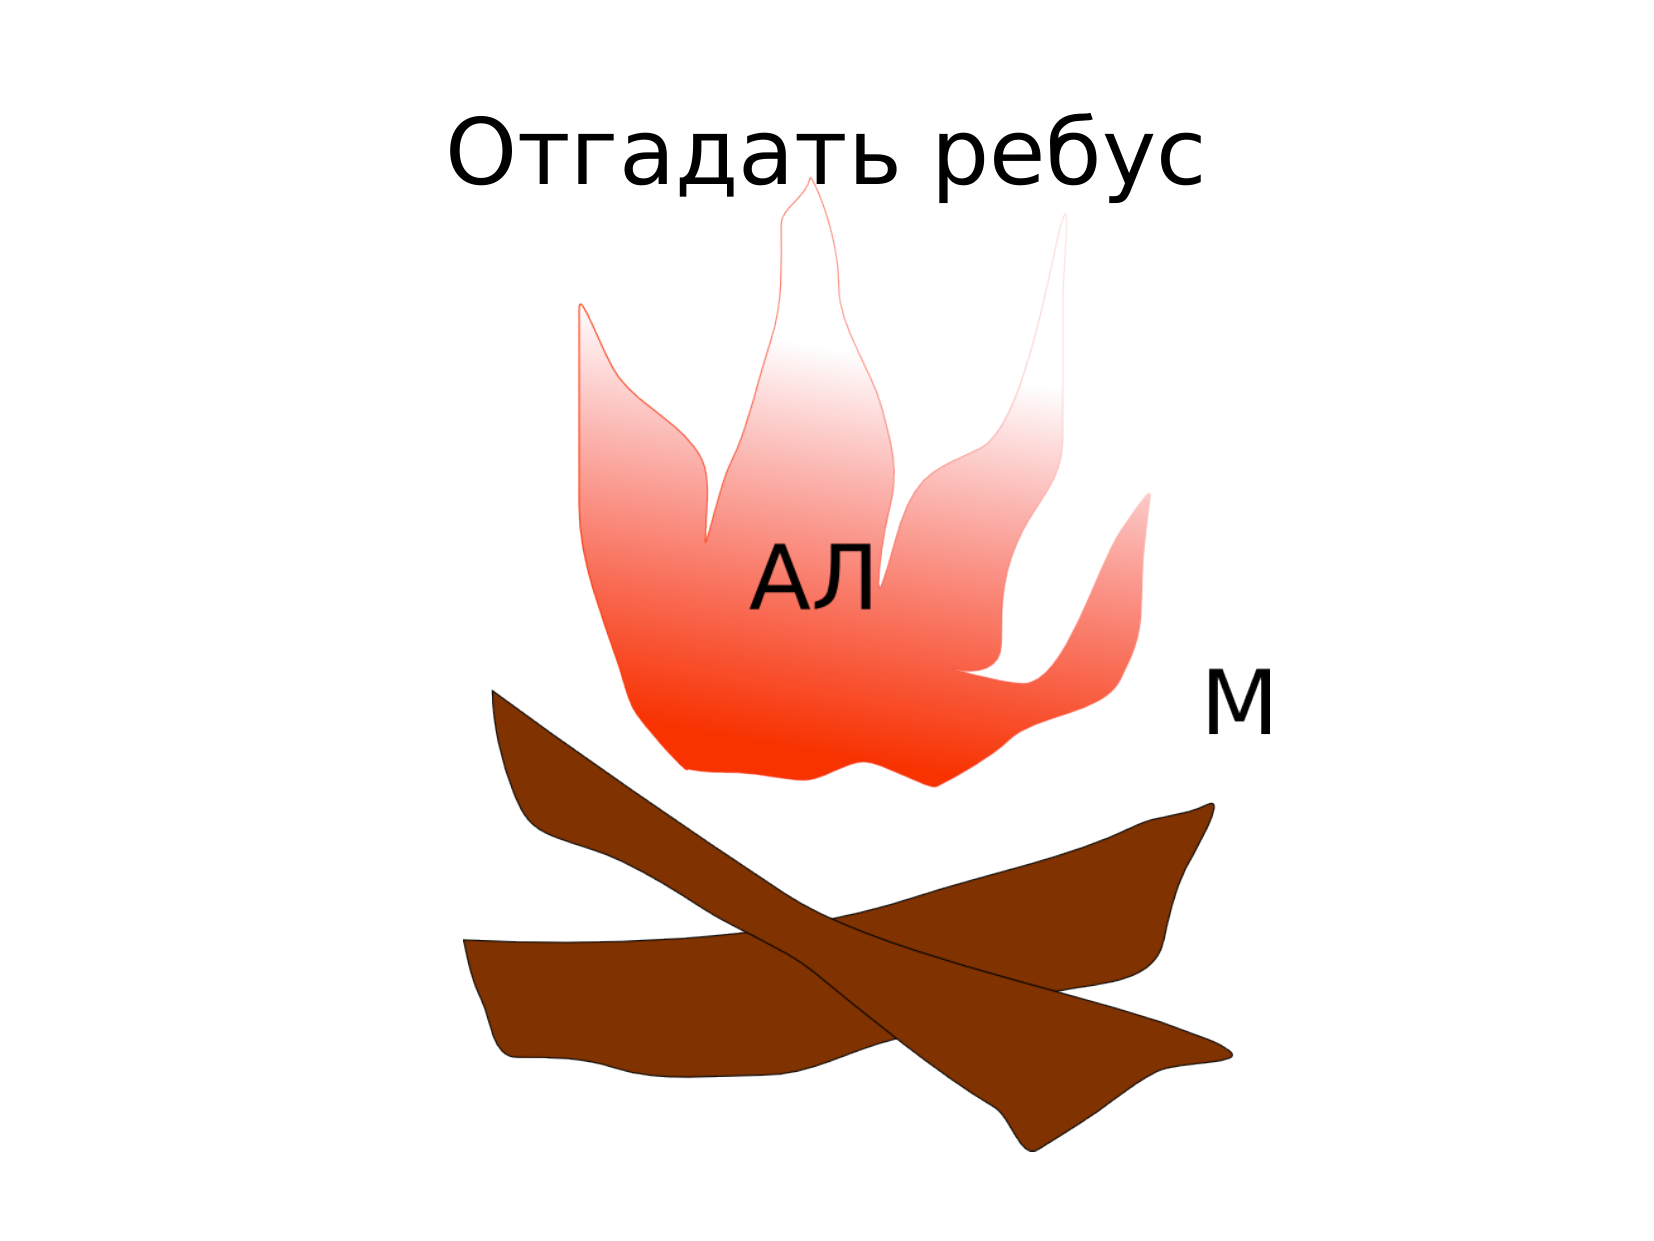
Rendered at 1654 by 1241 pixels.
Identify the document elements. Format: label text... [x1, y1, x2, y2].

title Отгадать ребус [82, 49, 1571, 257]
picture [463, 257, 1270, 1152]
